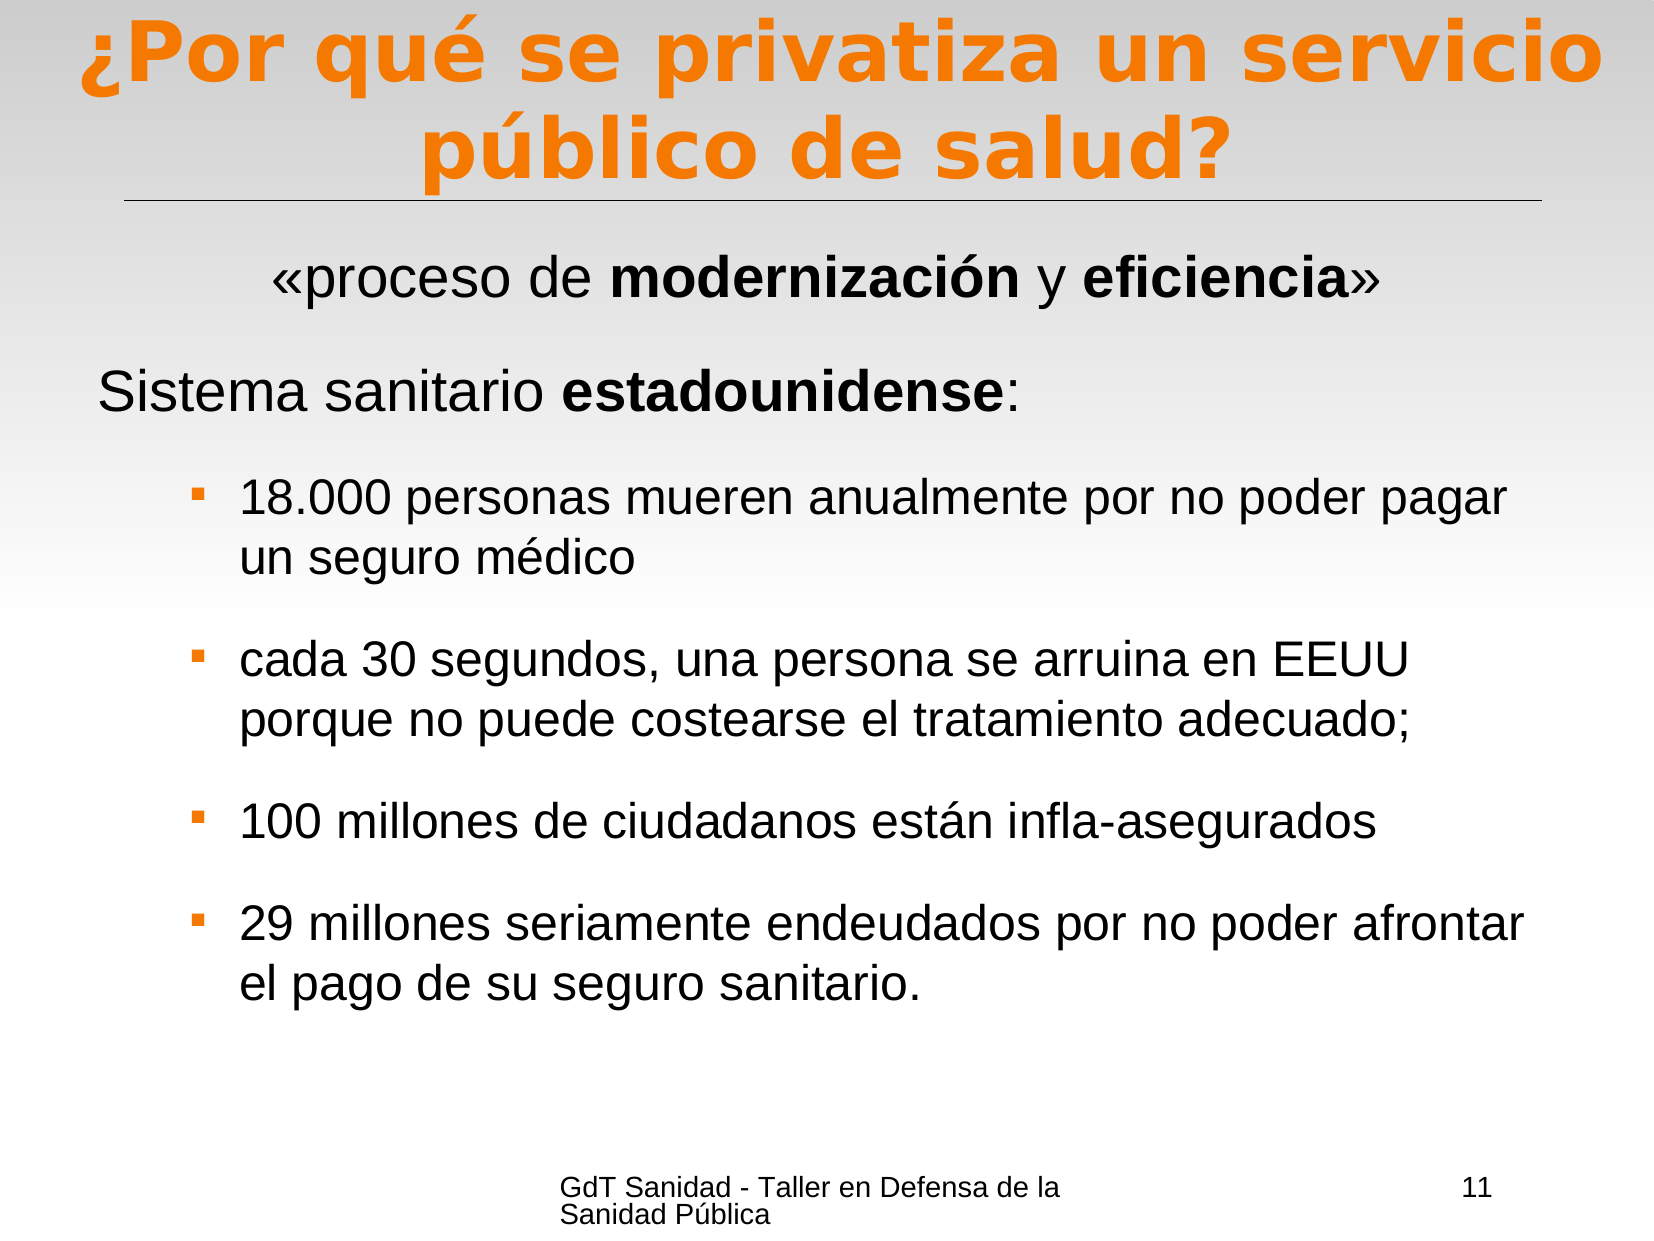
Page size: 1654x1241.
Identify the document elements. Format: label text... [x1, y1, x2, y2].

title ¿Por qué se privatiza un servicio público de salud? [59, 4, 1625, 199]
list «proceso de modernización y eficiencia» Sistema sanitario estadounidense: 18.000 personas mueren anualmente por no poder pagar un seguro médico cada 30 segundos, una persona se arruina en EEUU porque no puede costearse el tratamiento adecuado; 100 millones de ciudadanos están infla-asegurados 29 millones seriamente endeudados por no poder afrontar el pago de su seguro sanitario. [82, 231, 1571, 1050]
